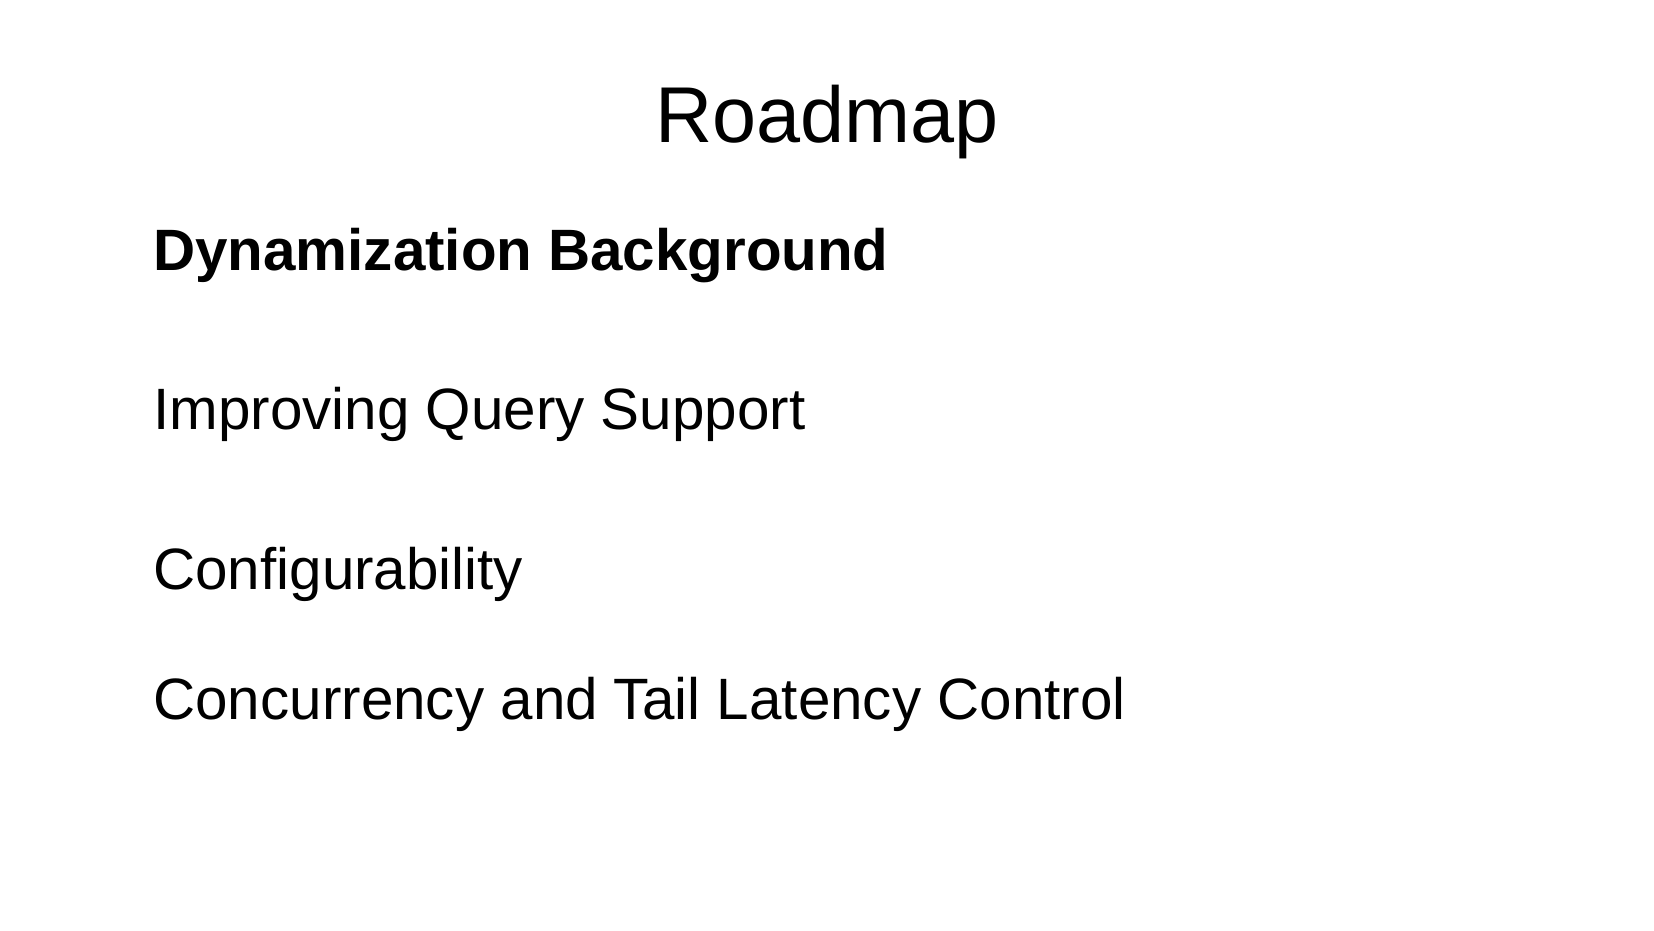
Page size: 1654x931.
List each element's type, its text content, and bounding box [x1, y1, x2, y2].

list Dynamization Background Improving Query Support Configurability Concurrency and Tail Latency Control [82, 217, 1571, 758]
title Roadmap [82, 37, 1571, 193]
